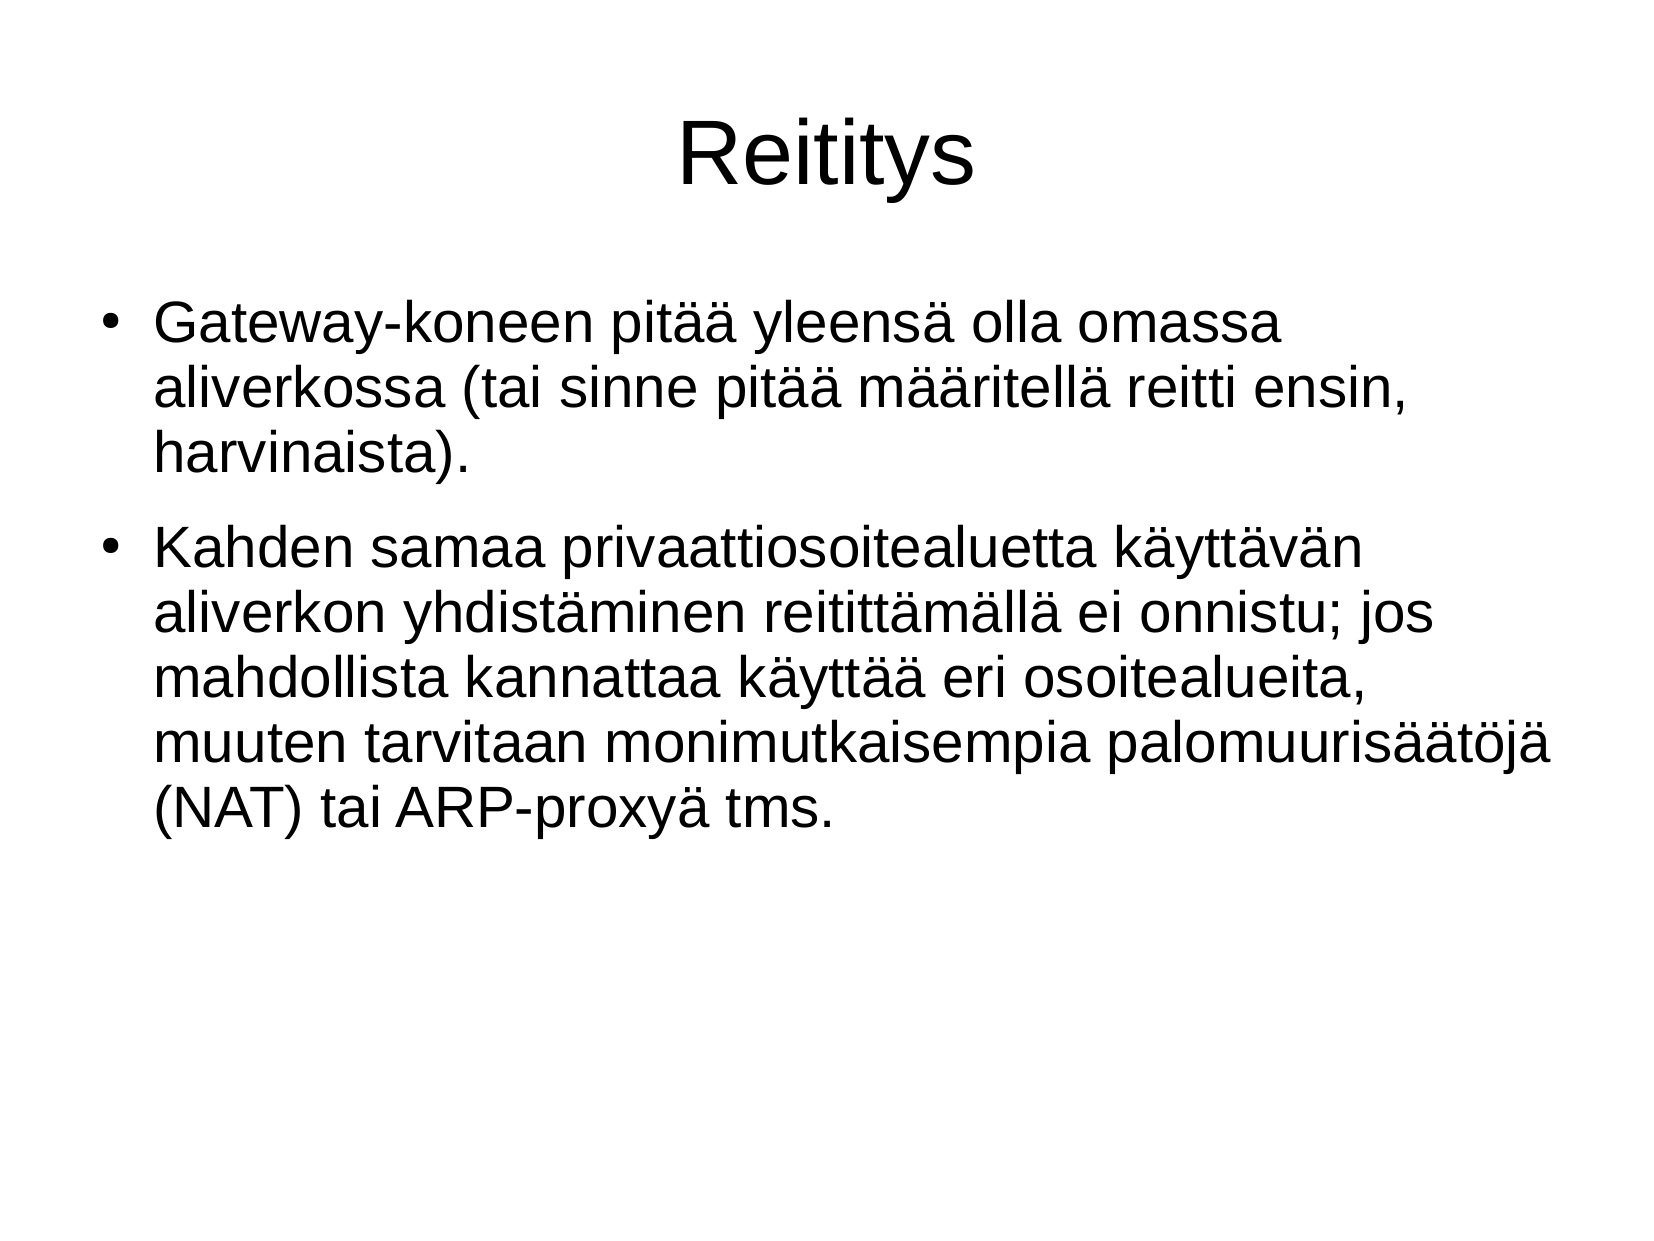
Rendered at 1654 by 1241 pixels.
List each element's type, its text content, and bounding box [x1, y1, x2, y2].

list Gateway-koneen pitää yleensä olla omassa aliverkossa (tai sinne pitää määritellä reitti ensin, harvinaista). Kahden samaa privaattiosoitealuetta käyttävän aliverkon yhdistäminen reitittämällä ei onnistu; jos mahdollista kannattaa käyttää eri osoitealueita, muuten tarvitaan monimutkaisempia palomuurisäätöjä (NAT) tai ARP-proxyä tms. [82, 290, 1571, 1010]
title Reititys [82, 49, 1571, 257]
